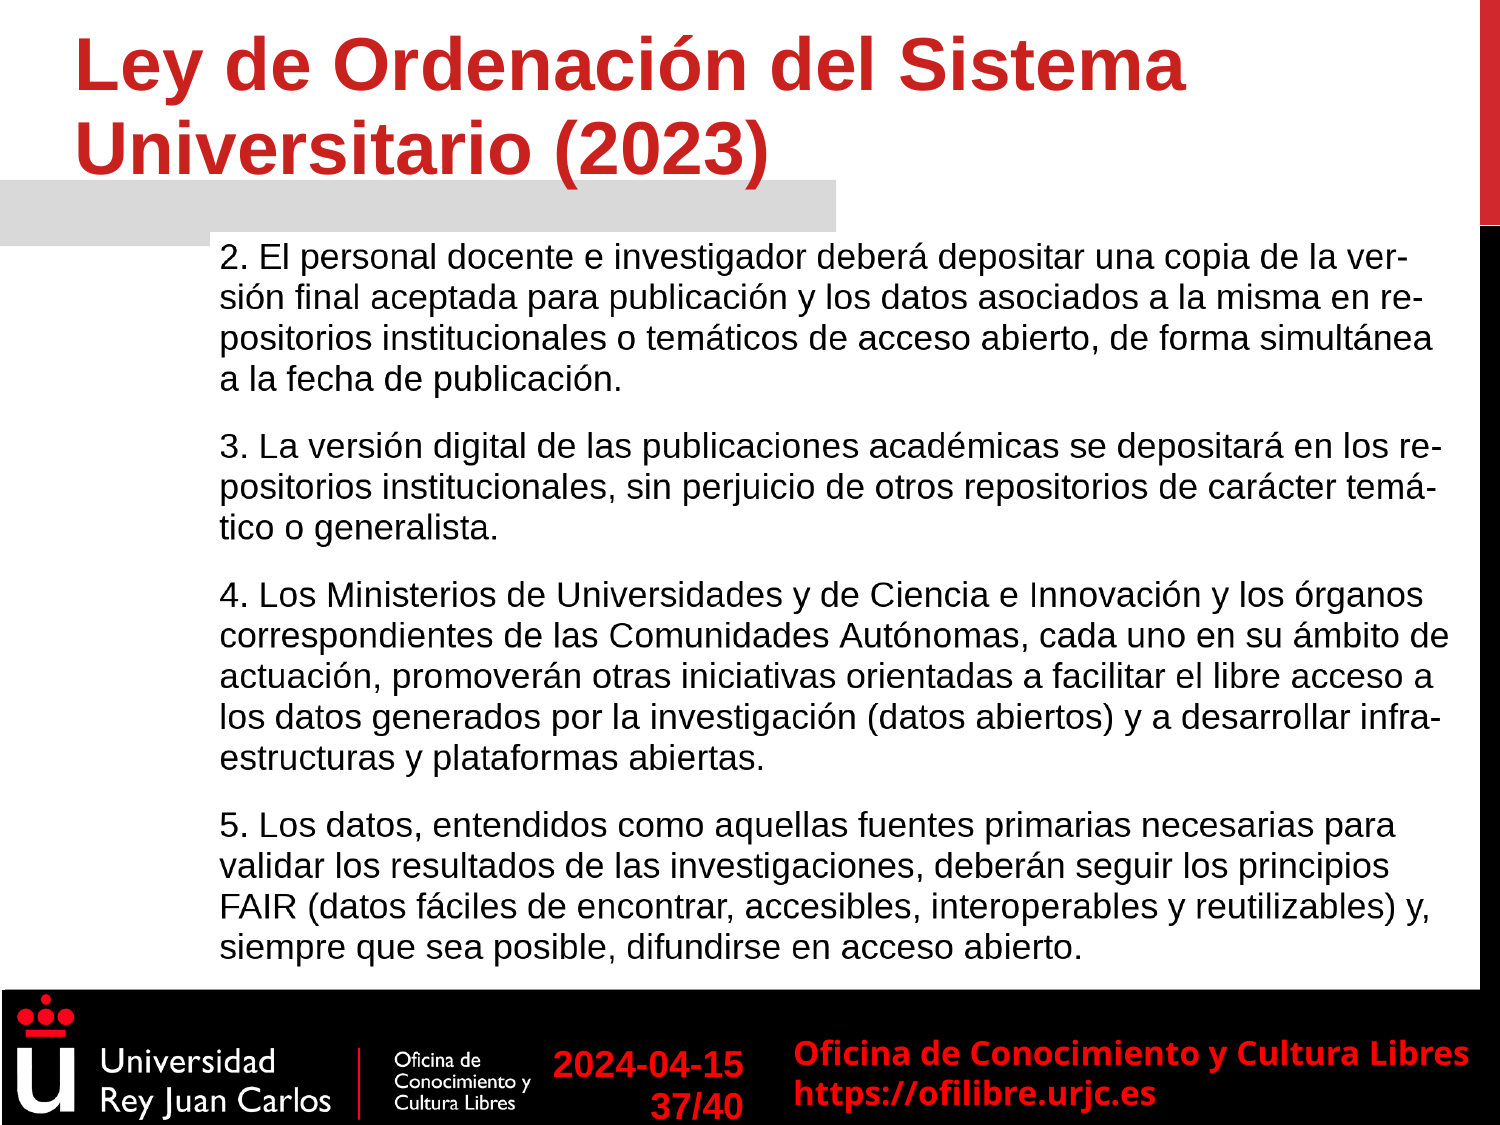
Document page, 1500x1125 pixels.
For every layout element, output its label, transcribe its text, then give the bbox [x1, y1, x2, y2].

text_box Ley de Ordenación del Sistema Universitario (2023) [60, 15, 1441, 198]
picture [17, 994, 531, 1120]
picture [210, 232, 1453, 976]
